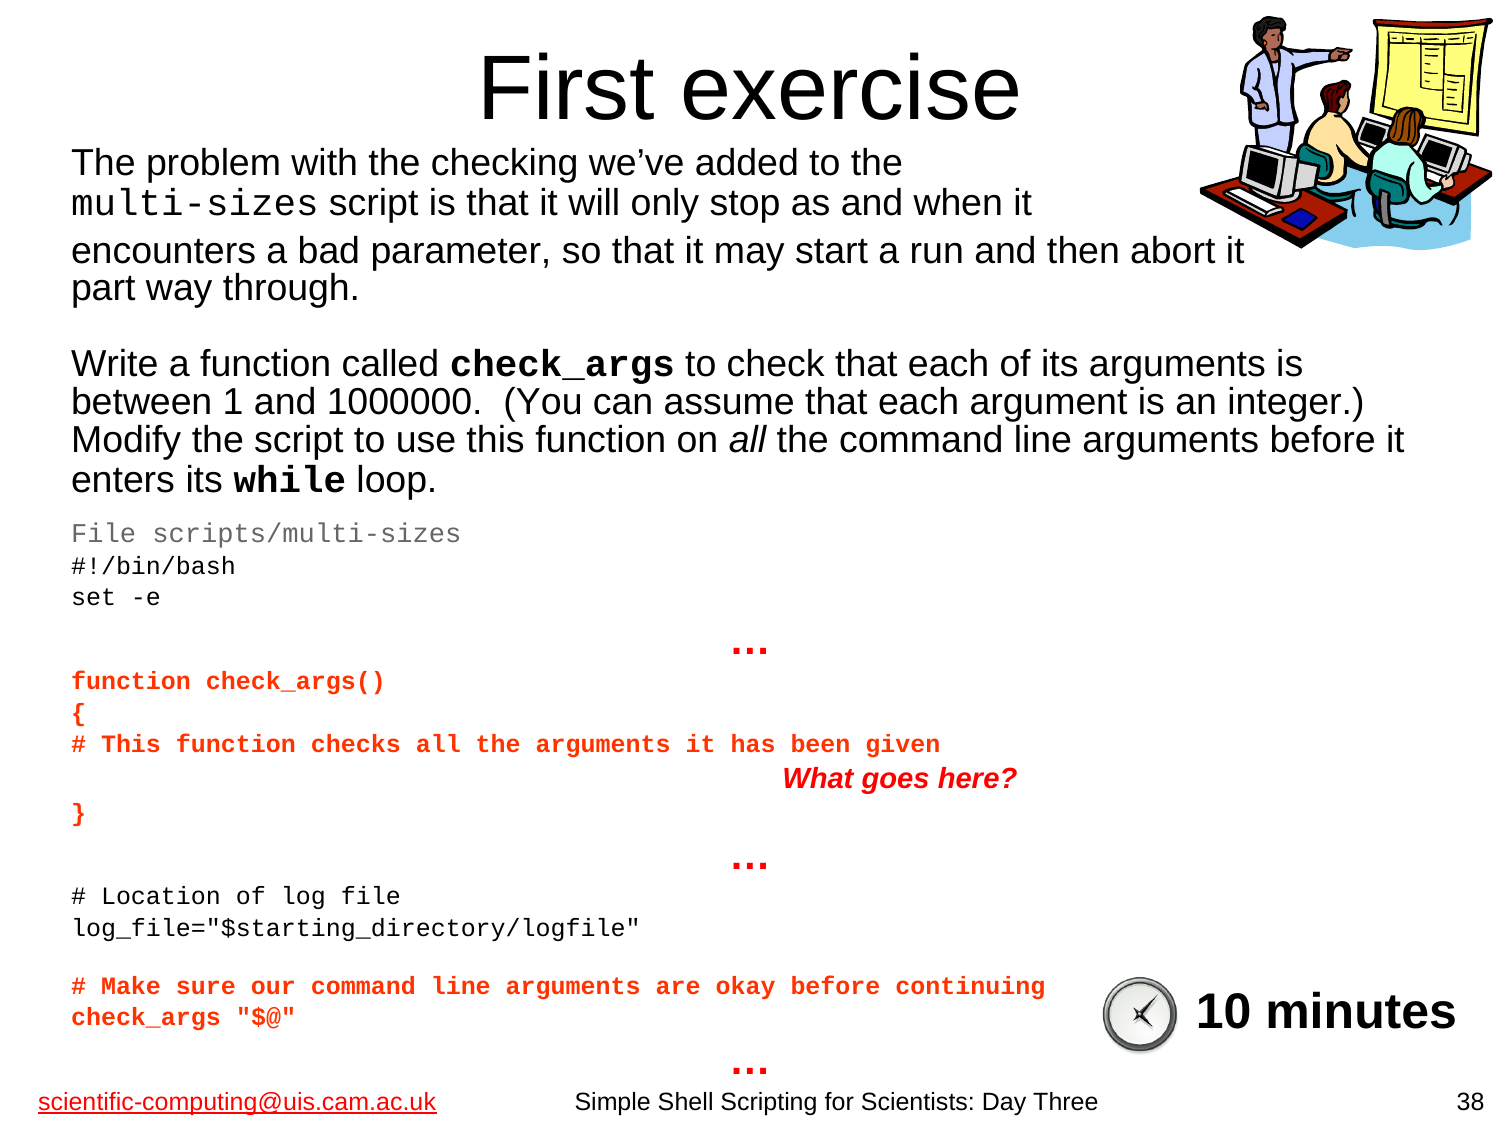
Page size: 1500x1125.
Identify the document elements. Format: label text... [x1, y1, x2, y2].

text_box 10 minutes [1181, 975, 1473, 1046]
text_box [1372, 17, 1493, 137]
text_box [1252, 16, 1287, 28]
text_box [1444, 139, 1493, 248]
list The problem with the checking we’ve added to the multi-sizes script is that it will only stop as and when it encounters a bad parameter, so that it may start a run and then abort it part way through. Write a function called check_args to check that each of its arguments is between 1 and 1000000. (You can assume that each argument is an integer.) Modify the script to use this function on all the command line arguments before it enters its while loop. File scripts/multi-sizes #!/bin/bash set -e … function check_args() { # This function checks all the arguments it has been given What goes here? } … # Location of log file log_file="$starting_directory/logfile" # Make sure our command line arguments are okay before continuing check_args "$@" … [56, 137, 1444, 1092]
title First exercise [112, 28, 1388, 137]
text_box [1423, 133, 1437, 137]
picture [1099, 975, 1180, 1056]
